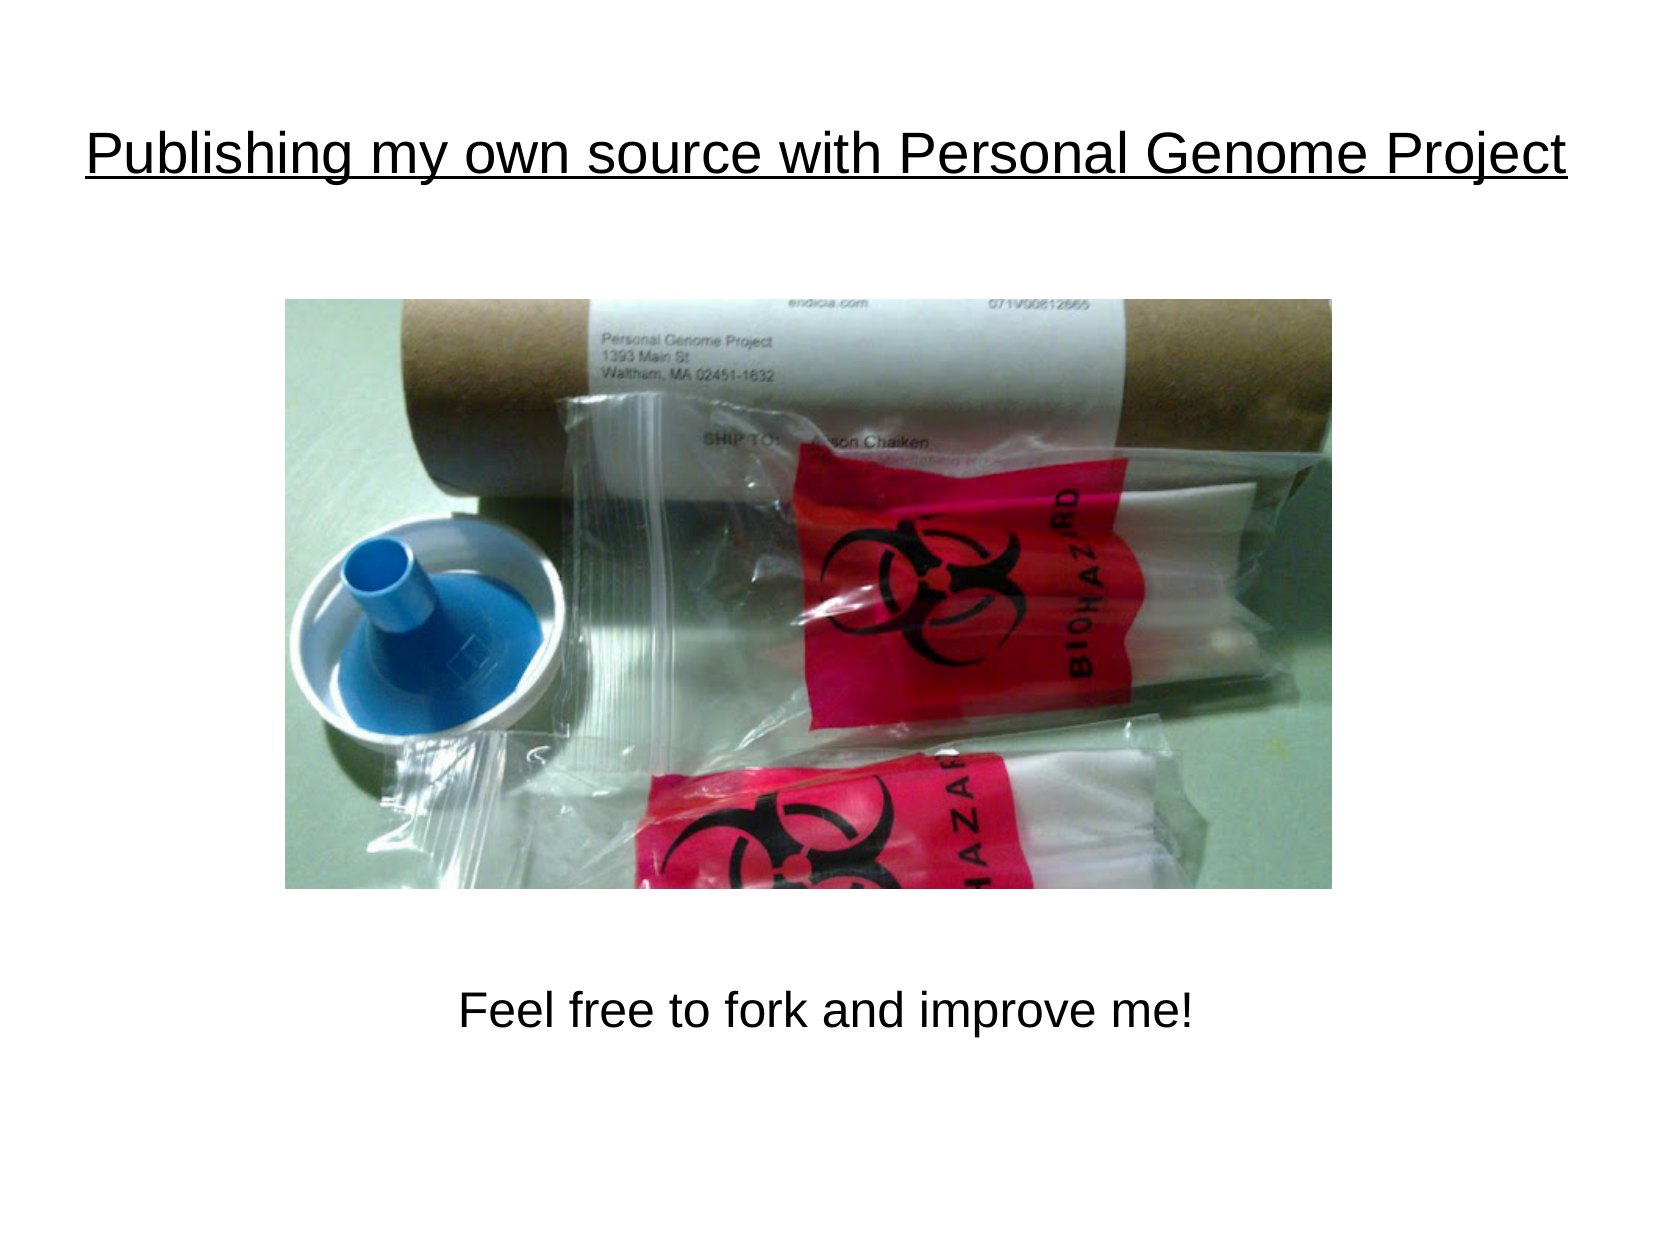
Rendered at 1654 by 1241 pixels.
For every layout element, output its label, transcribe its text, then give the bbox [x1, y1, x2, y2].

title Publishing my own source with Personal Genome Project [82, 49, 1571, 257]
picture [285, 299, 1332, 890]
text_box Feel free to fork and improve me! [438, 970, 1216, 1051]
